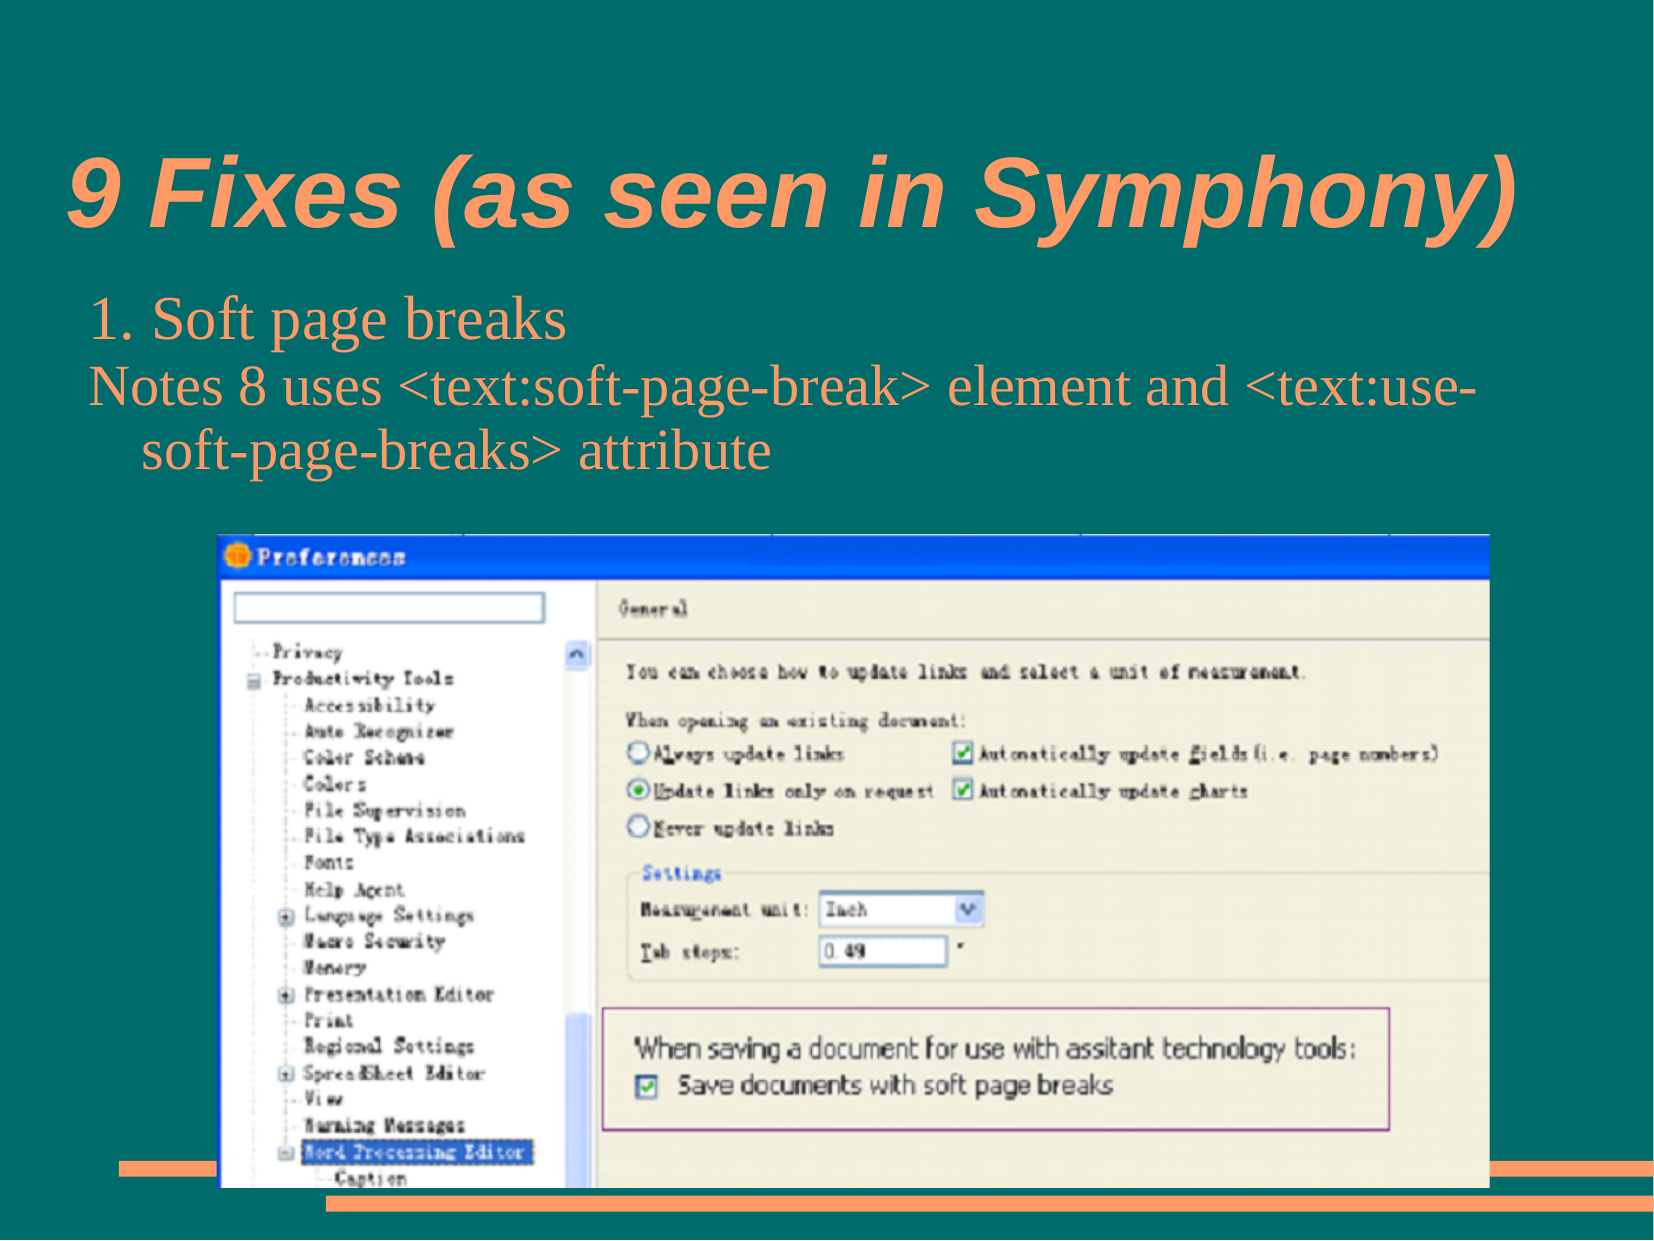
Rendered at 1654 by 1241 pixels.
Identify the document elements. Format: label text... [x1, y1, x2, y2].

list 1. Soft page breaks Notes 8 uses <text:soft-page-break> element and <text:use-soft-page-breaks> attribute [70, 283, 1545, 506]
title 9 Fixes (as seen in Symphony) [65, 134, 1619, 251]
picture [216, 534, 1490, 1188]
